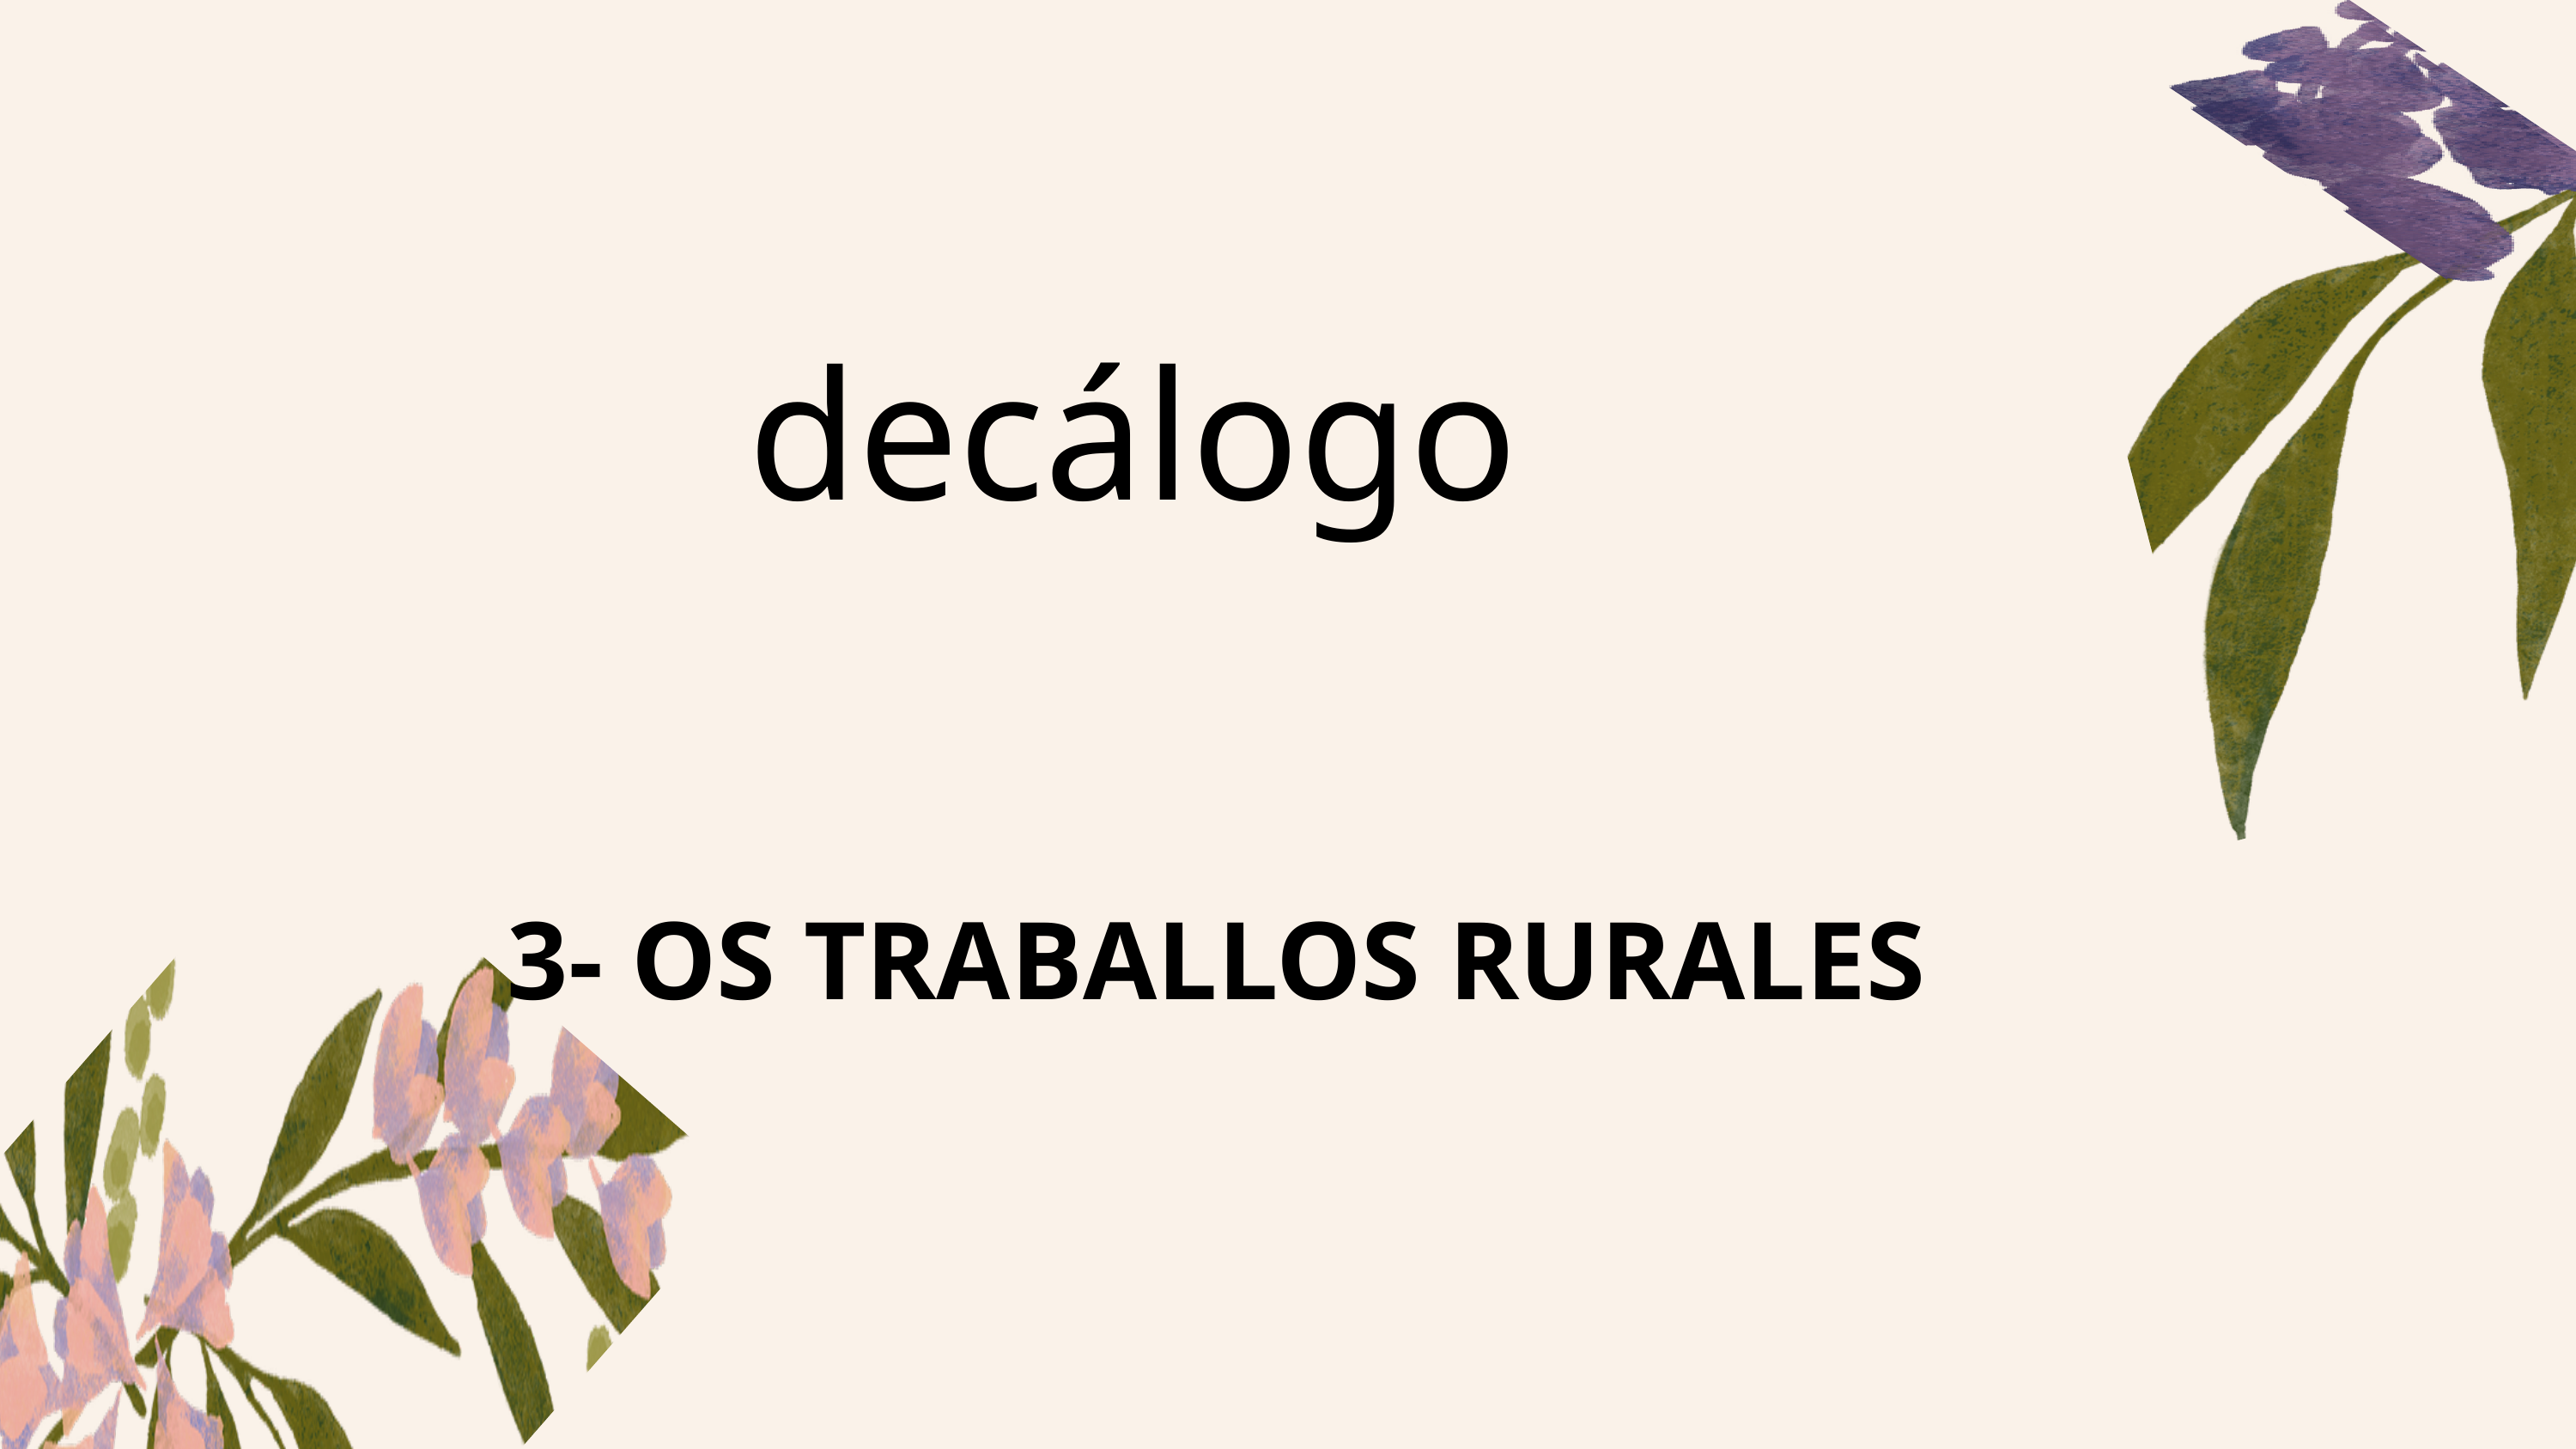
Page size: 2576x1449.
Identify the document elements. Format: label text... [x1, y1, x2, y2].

text_box [0, 804, 749, 1449]
text_box [2078, 0, 2576, 844]
text_box decálogo [1325, 415, 1379, 488]
text_box decálogo [748, 321, 1647, 537]
text_box 3- OS TRABALLOS RURALES [507, 887, 1990, 1022]
